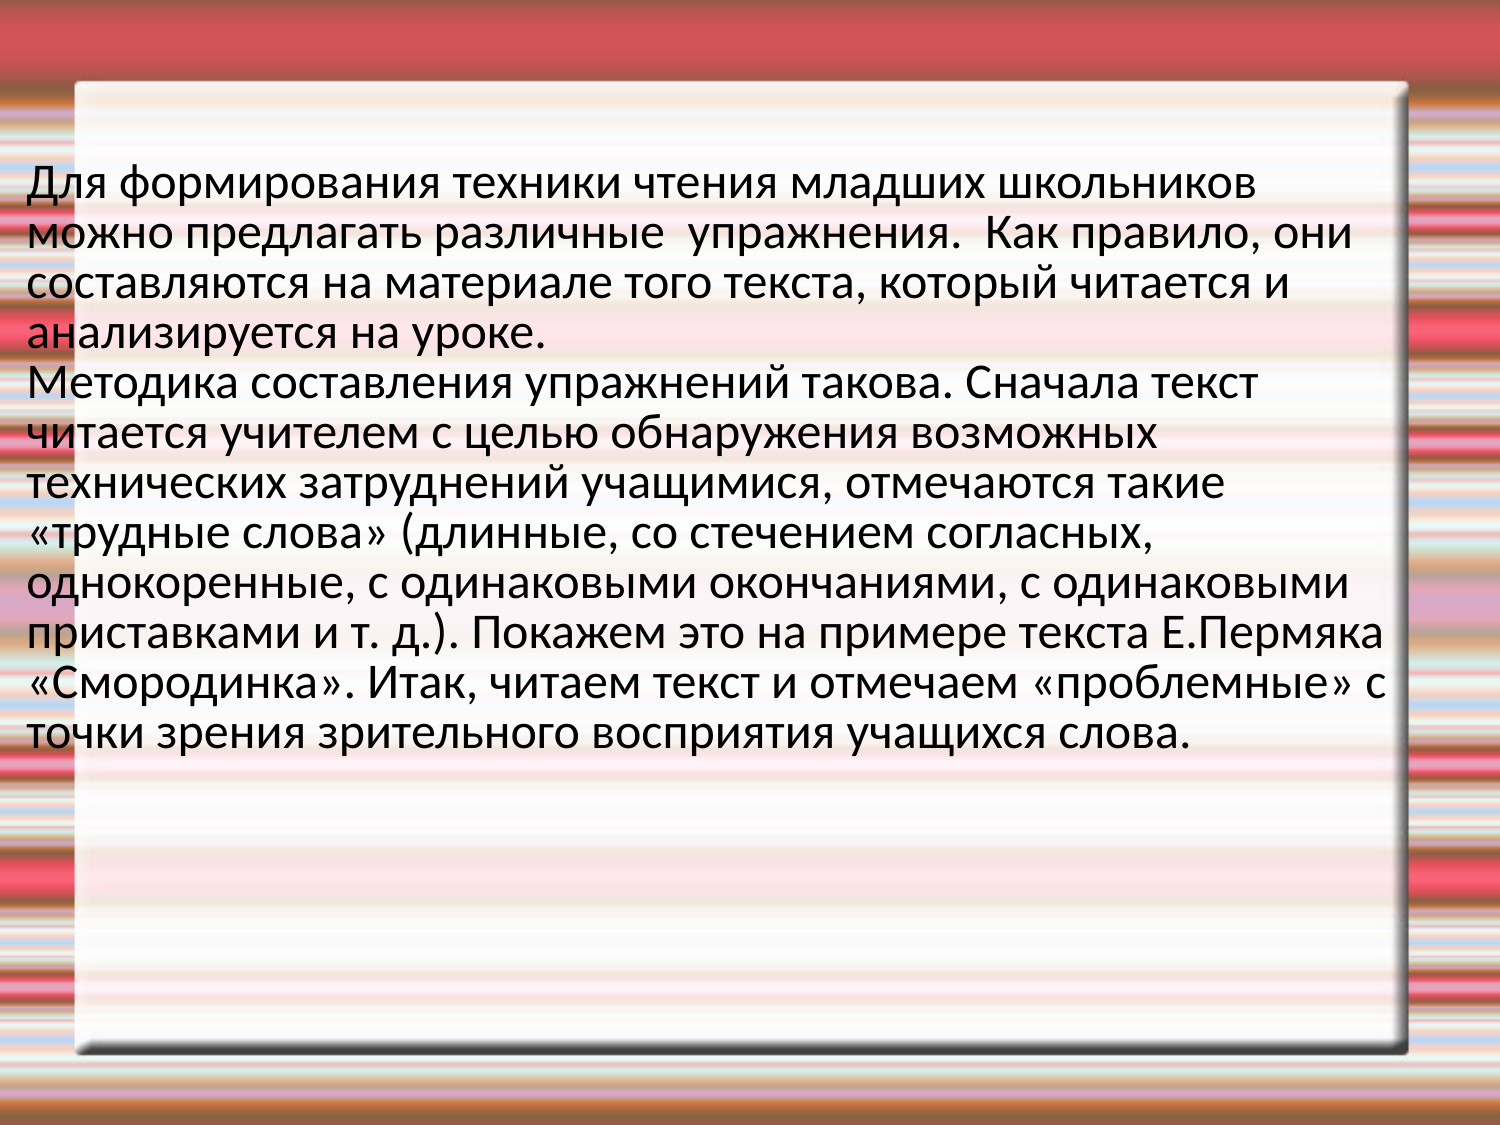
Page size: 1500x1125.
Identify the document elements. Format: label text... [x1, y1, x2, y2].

text_box Для формирования техники чтения младших школьников можно предлагать различные упражнения. Как правило, они составляются на материале того текста, который читается и анализируется на уроке. Методика составления упражнений такова. Сначала текст читается учителем с целью обнаружения возможных технических затруднений учащимися, отмечаются такие «трудные слова» (длинные, со стечением согласных, однокоренные, с одинаковыми окончаниями, с одинаковыми приставками и т. д.). Покажем это на примере текста Е.Пермяка «Смородинка». Итак, читаем текст и отмечаем «проблемные» с точки зрения зрительного восприятия учащихся слова. [11, 153, 1418, 819]
